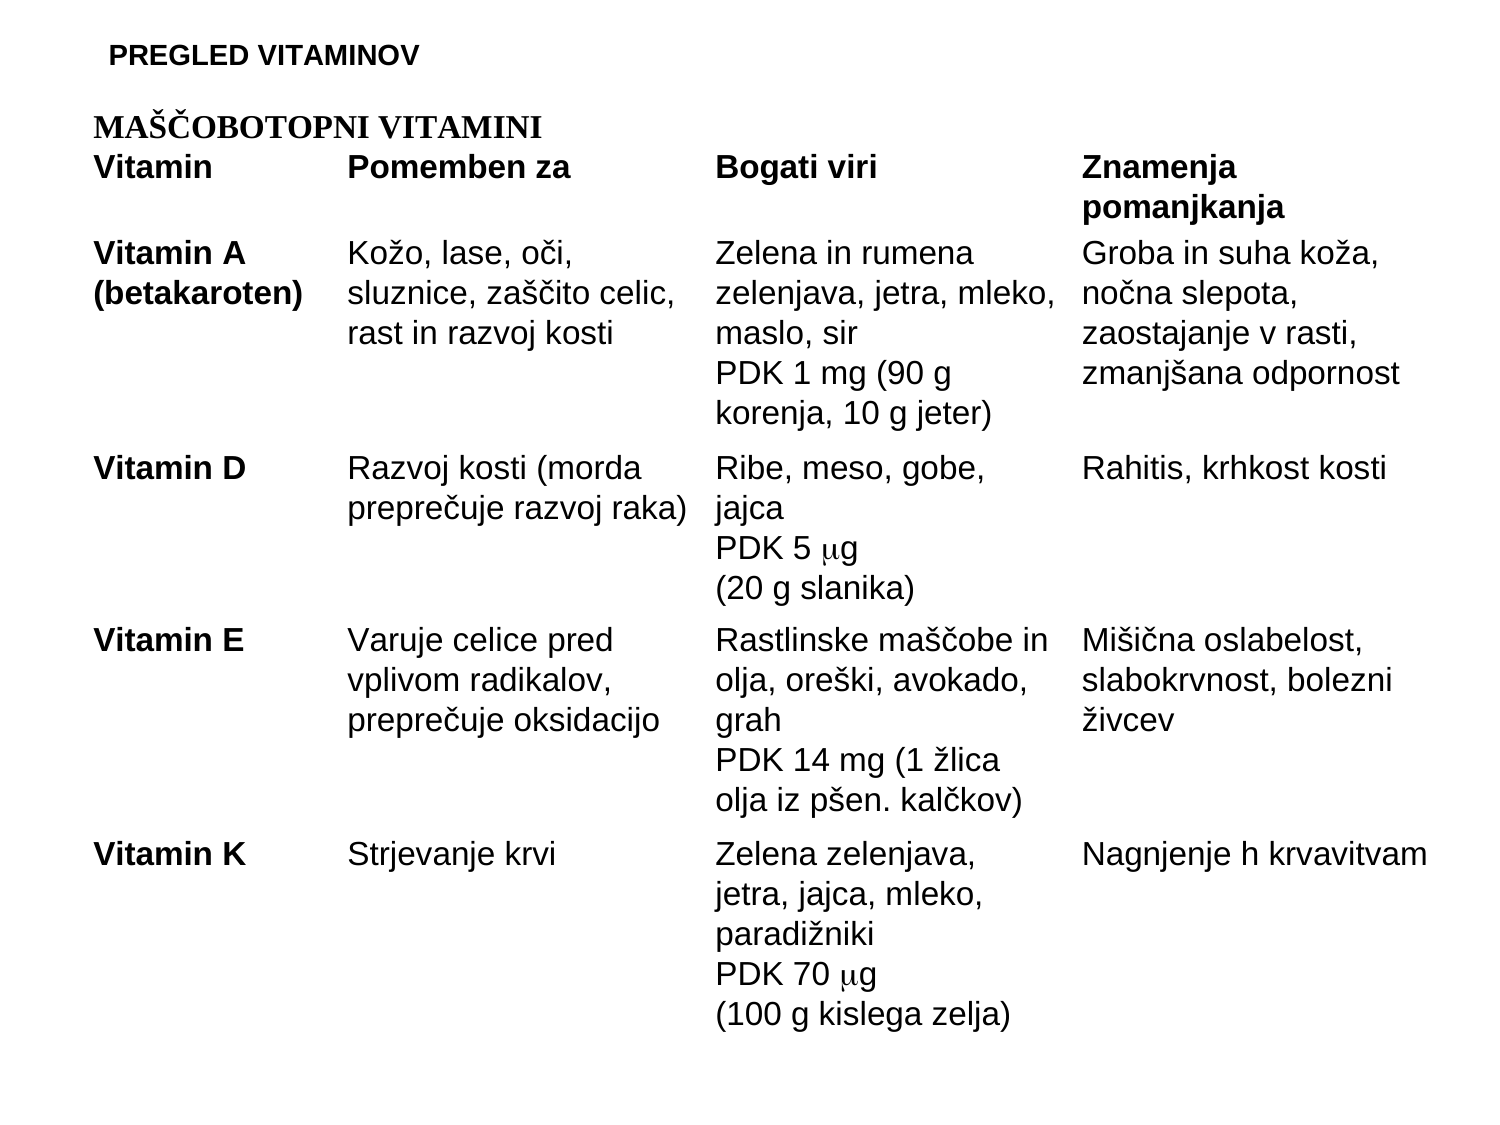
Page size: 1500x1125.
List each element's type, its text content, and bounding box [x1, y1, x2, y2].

text_box PREGLED VITAMINOV [93, 28, 1418, 107]
table_cell Mišična oslabelost, slabokrvnost, bolezni živcev [1071, 618, 1441, 833]
table_cell Ribe, meso, gobe, jajca PDK 5 g (20 g slanika) [704, 446, 1071, 618]
table_cell Pomemben za [336, 146, 704, 231]
table_header MAŠČOBOTOPNI VITAMINI [82, 105, 1441, 146]
table_cell Razvoj kosti (morda preprečuje razvoj raka) [336, 446, 704, 618]
table_cell Groba in suha koža, nočna slepota, zaostajanje v rasti, zmanjšana odpornost [1071, 231, 1441, 446]
table_cell Bogati viri [704, 146, 1071, 231]
table_cell Varuje celice pred vplivom radikalov, preprečuje oksidacijo [336, 618, 704, 833]
table_cell Vitamin [82, 146, 336, 231]
table_cell Rahitis, krhkost kosti [1071, 446, 1441, 618]
table_cell Rastlinske maščobe in olja, oreški, avokado, grah PDK 14 mg (1 žlica olja iz pšen. kalčkov) [704, 618, 1071, 833]
table_cell Vitamin D [82, 446, 336, 618]
table_cell Kožo, lase, oči, sluznice, zaščito celic, rast in razvoj kosti [336, 231, 704, 446]
table_cell Nagnjenje h krvavitvam [1071, 833, 1441, 1047]
table_cell Vitamin E [82, 618, 336, 833]
table_cell Vitamin K [82, 833, 336, 1047]
table_cell Zelena in rumena zelenjava, jetra, mleko, maslo, sir PDK 1 mg (90 g korenja, 10 g jeter) [704, 231, 1071, 446]
table_cell Vitamin A (betakaroten) [82, 231, 336, 446]
table_cell Znamenja pomanjkanja [1071, 146, 1441, 231]
table_cell Strjevanje krvi [336, 833, 704, 1047]
table_cell Zelena zelenjava, jetra, jajca, mleko, paradižniki PDK 70 g (100 g kislega zelja) [704, 833, 1071, 1047]
